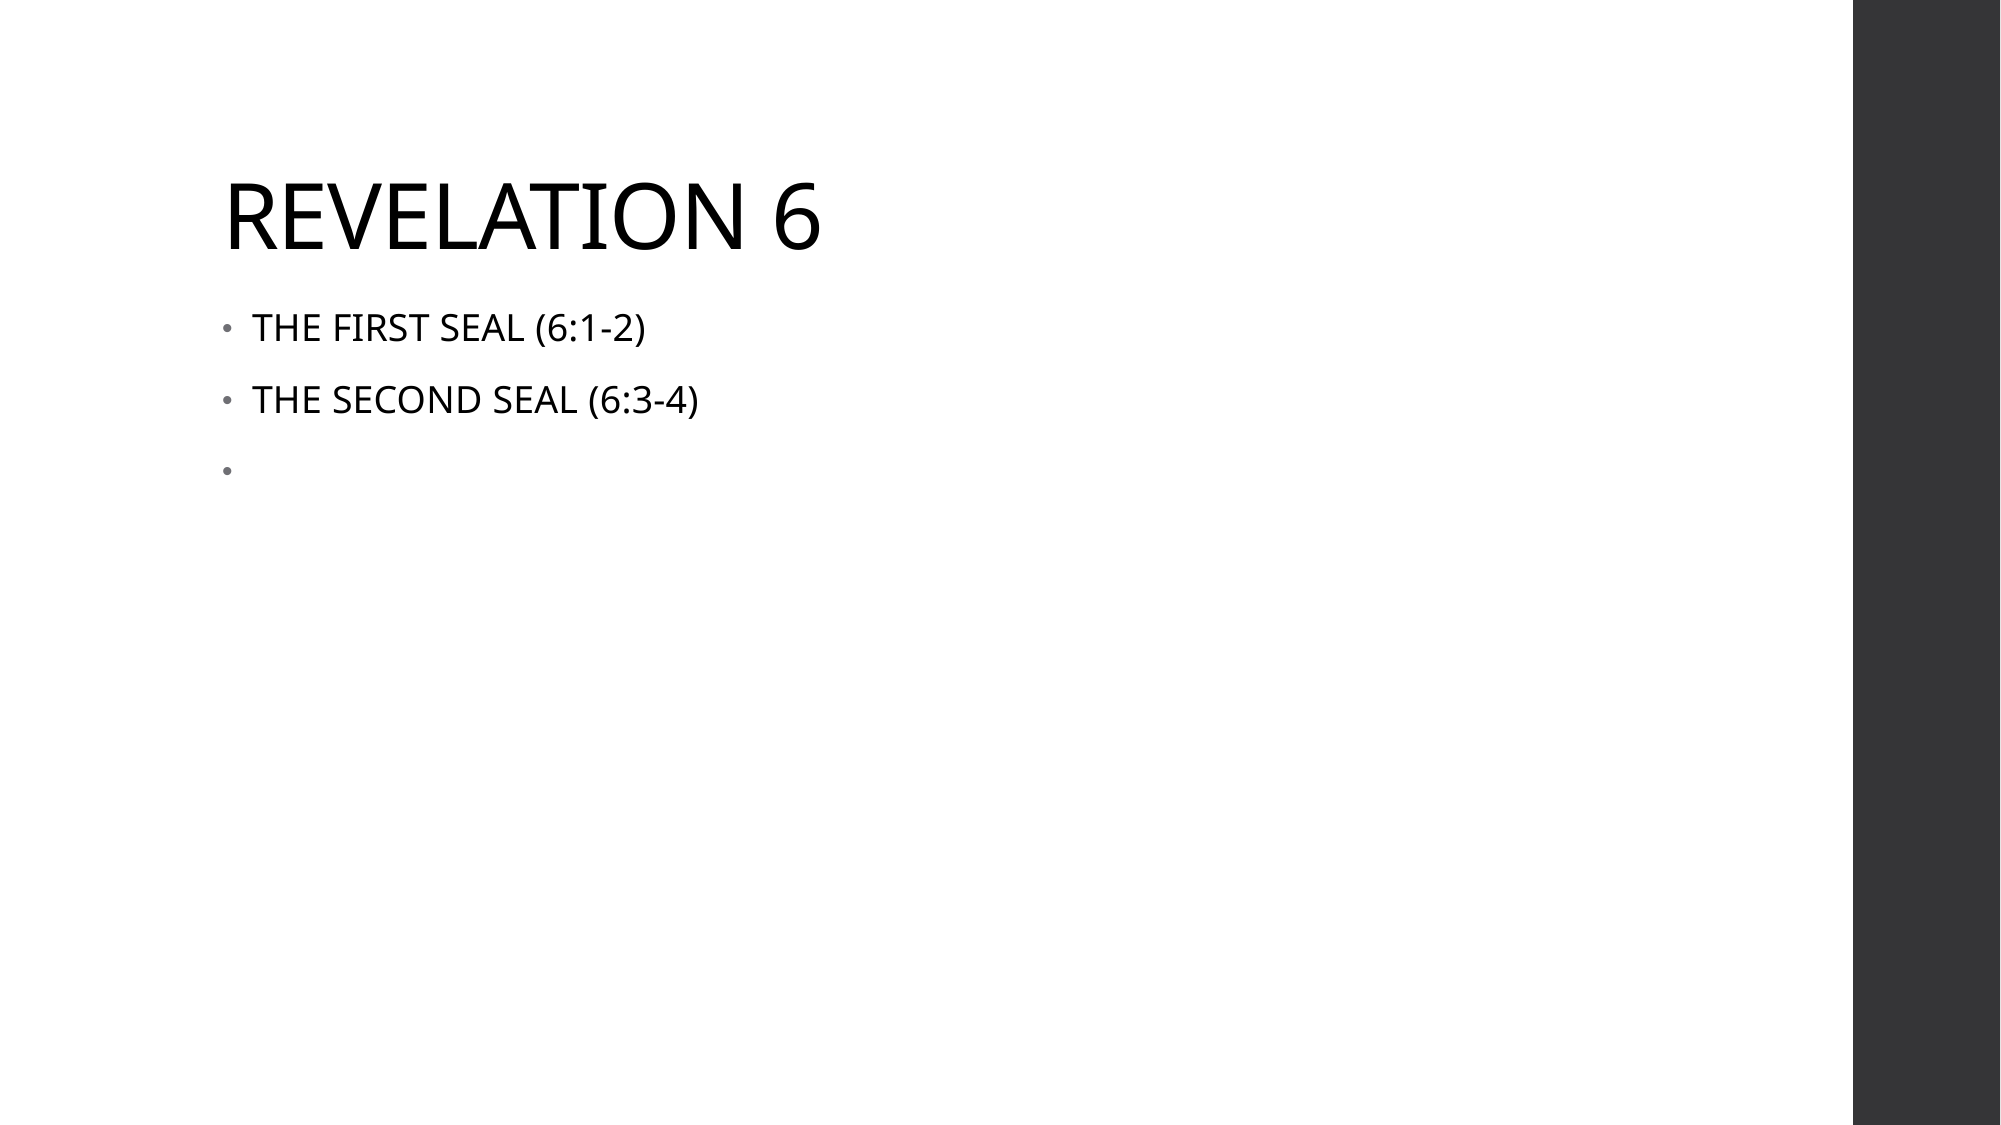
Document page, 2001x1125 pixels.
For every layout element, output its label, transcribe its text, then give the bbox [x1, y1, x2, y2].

title REVELATION 6 [206, 60, 1797, 278]
list THE FIRST SEAL (6:1-2) THE SECOND SEAL (6:3-4) [206, 299, 1617, 1014]
